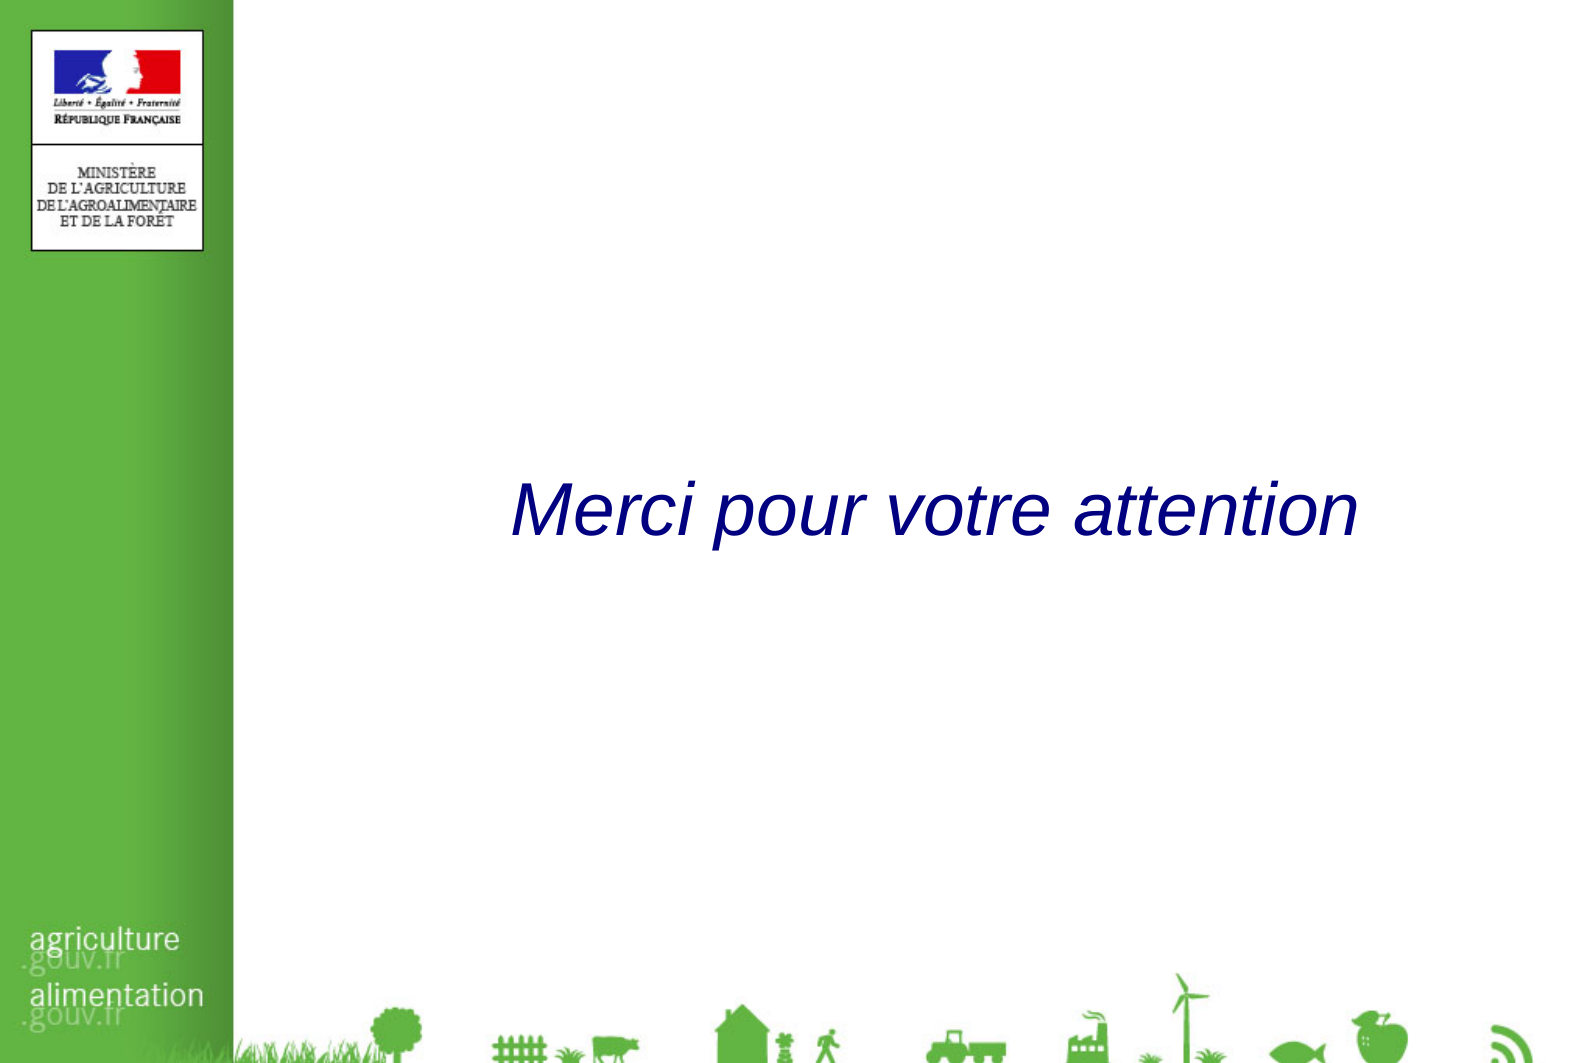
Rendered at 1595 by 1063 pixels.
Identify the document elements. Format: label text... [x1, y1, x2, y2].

list Merci pour votre attention [265, 248, 1536, 936]
picture [0, 0, 1595, 1063]
